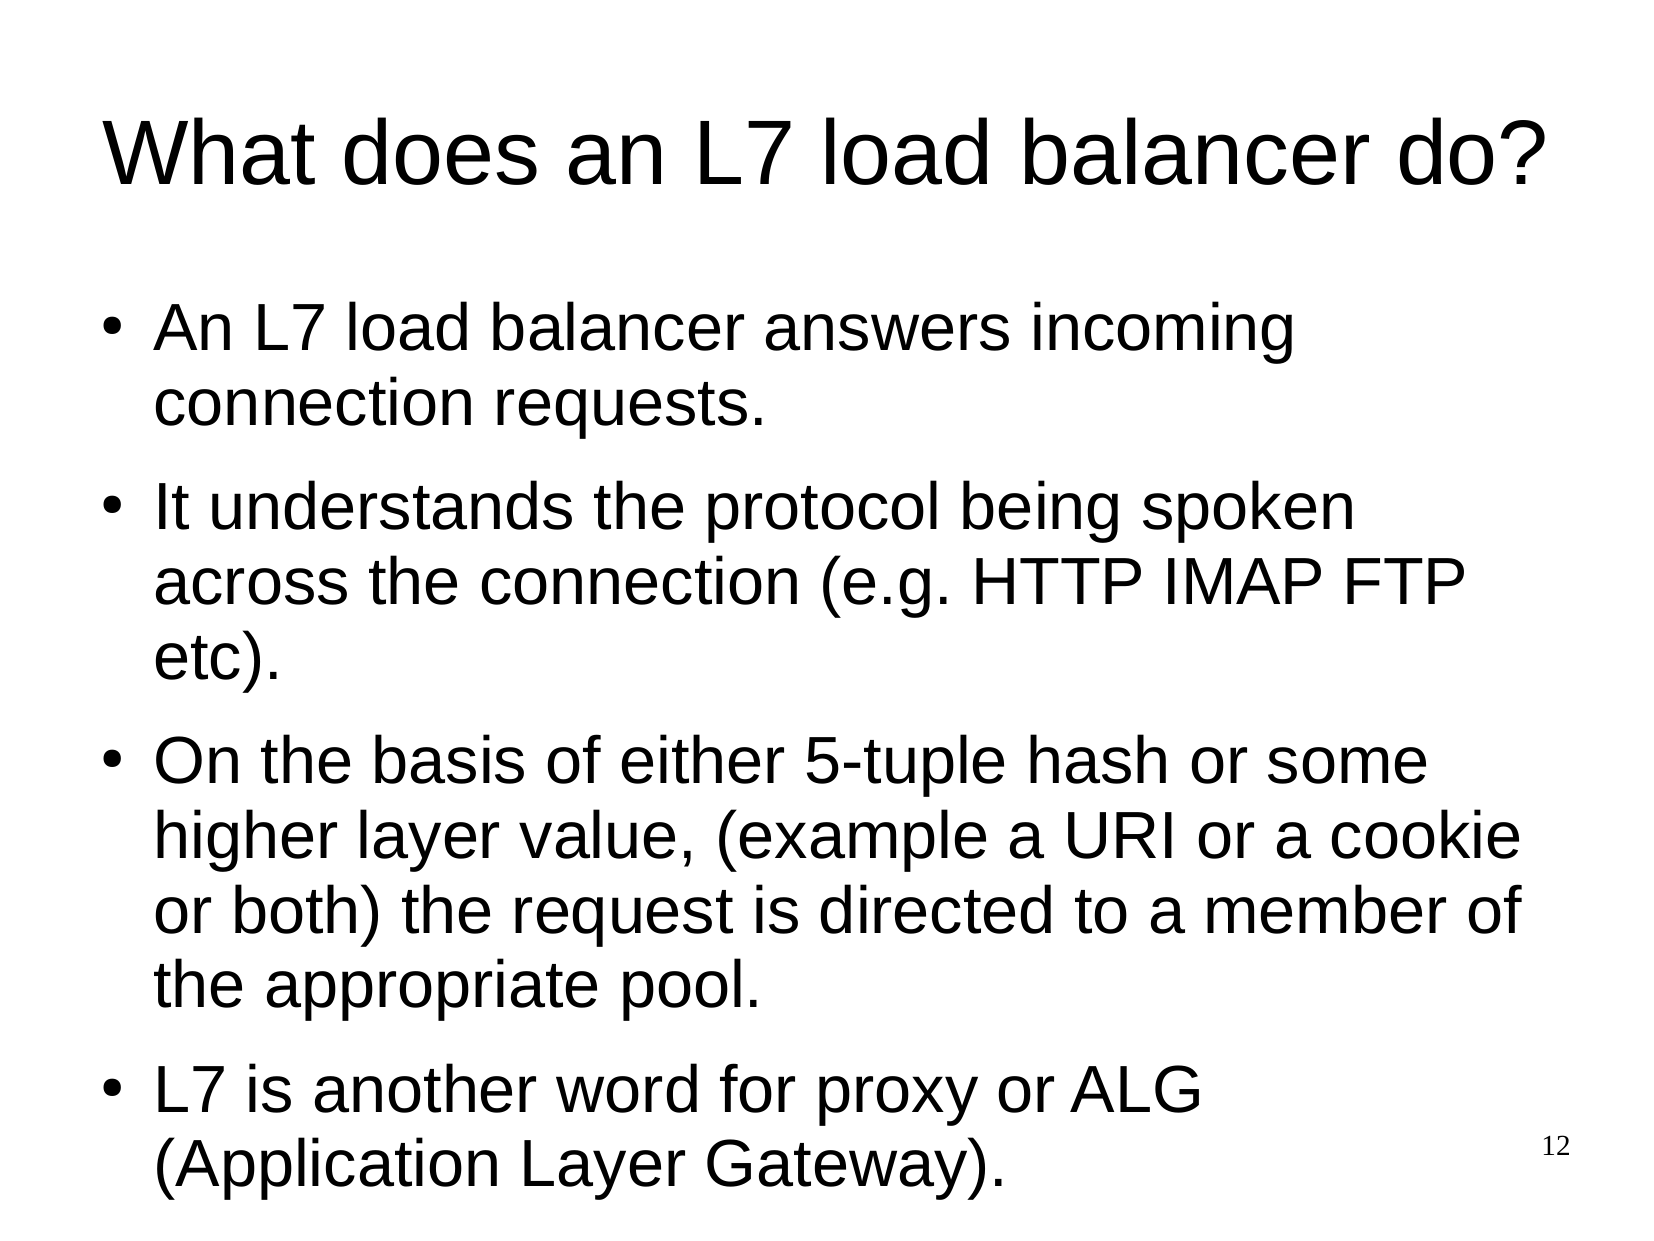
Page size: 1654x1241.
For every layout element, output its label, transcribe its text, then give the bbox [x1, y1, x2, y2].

title What does an L7 load balancer do? [82, 49, 1571, 257]
list An L7 load balancer answers incoming connection requests. It understands the protocol being spoken across the connection (e.g. HTTP IMAP FTP etc). On the basis of either 5-tuple hash or some higher layer value, (example a URI or a cookie or both) the request is directed to a member of the appropriate pool. L7 is another word for proxy or ALG (Application Layer Gateway). [82, 290, 1571, 1199]
